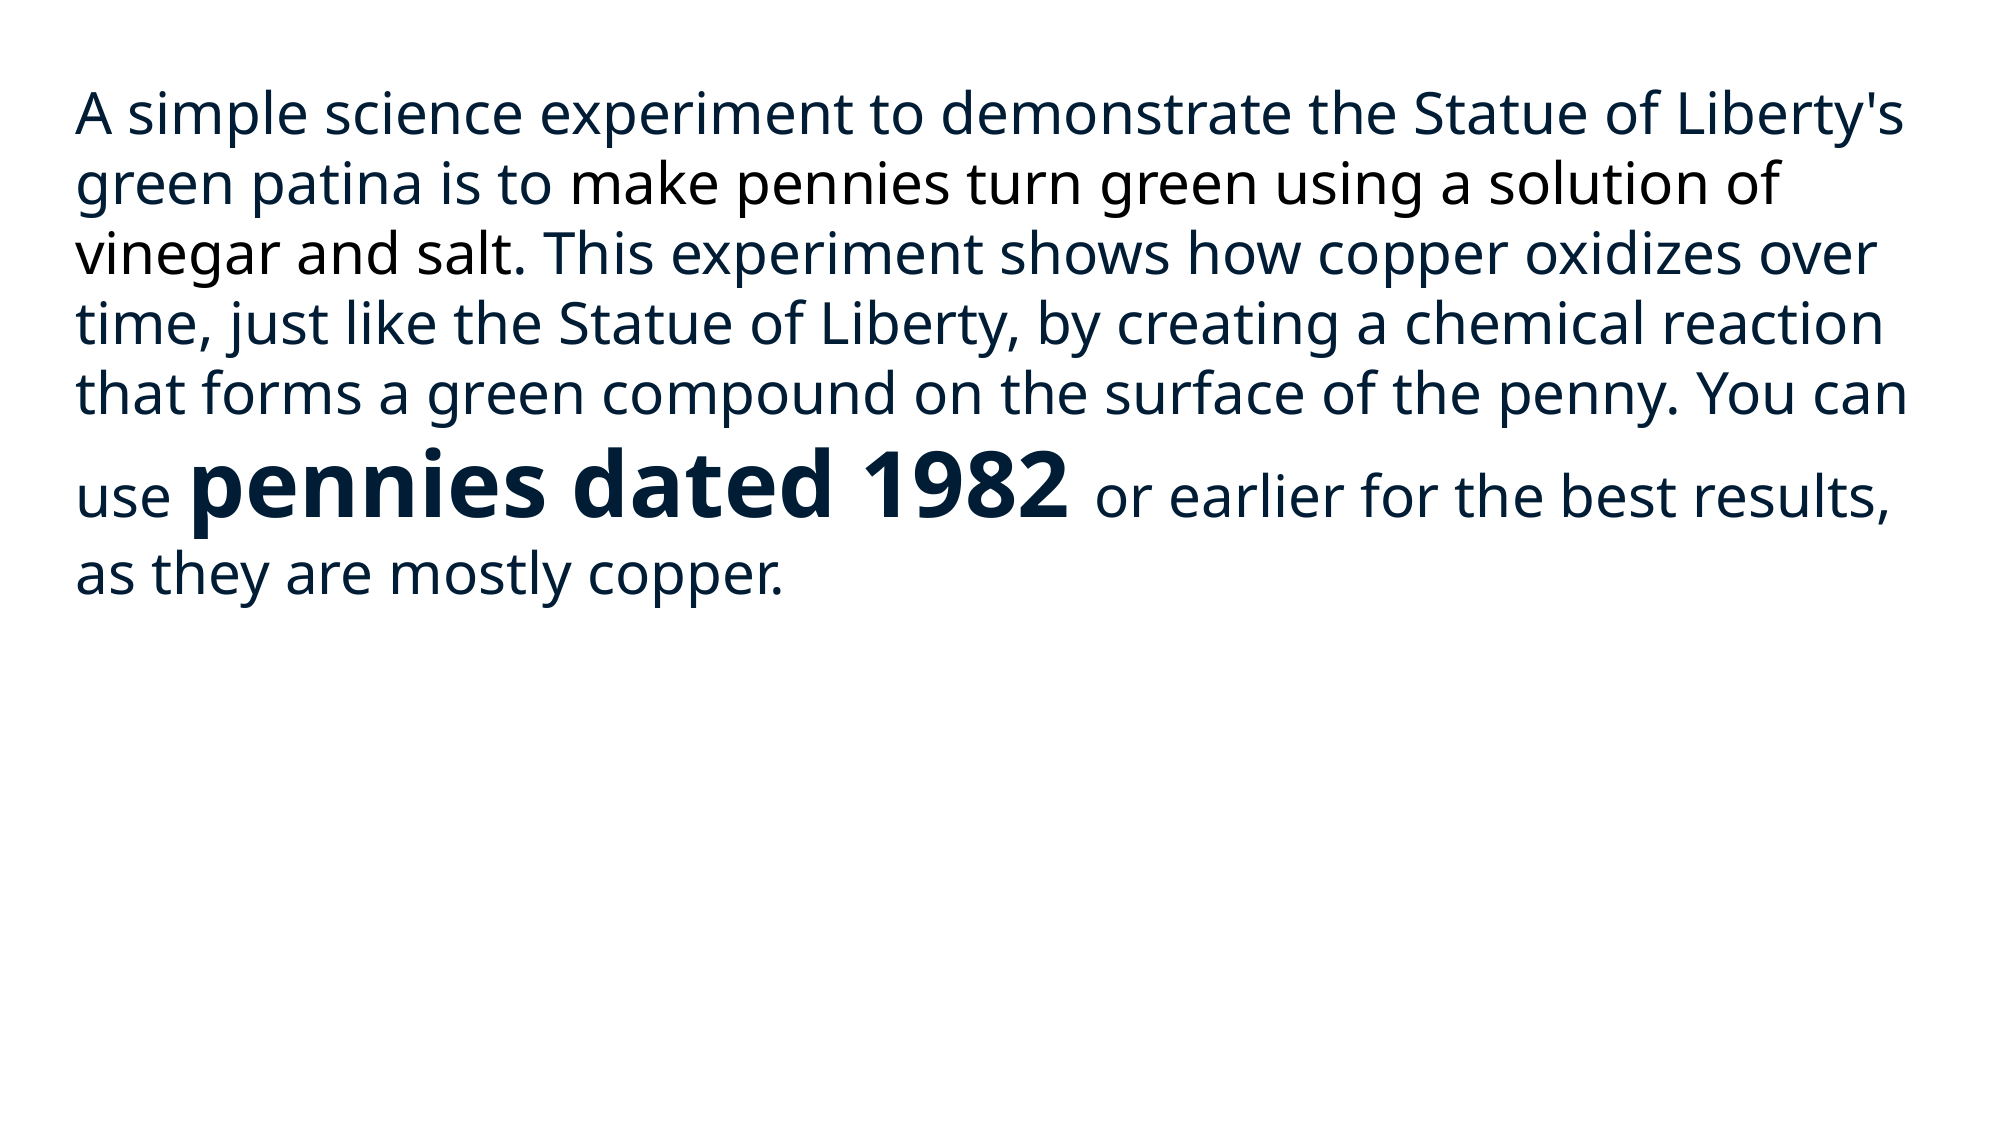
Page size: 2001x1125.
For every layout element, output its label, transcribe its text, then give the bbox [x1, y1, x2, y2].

text_box A simple science experiment to demonstrate the Statue of Liberty's green patina is to make pennies turn green using a solution of vinegar and salt. This experiment shows how copper oxidizes over time, just like the Statue of Liberty, by creating a chemical reaction that forms a green compound on the surface of the penny. You can use pennies dated 1982 or earlier for the best results, as they are mostly copper. [60, 68, 1973, 549]
